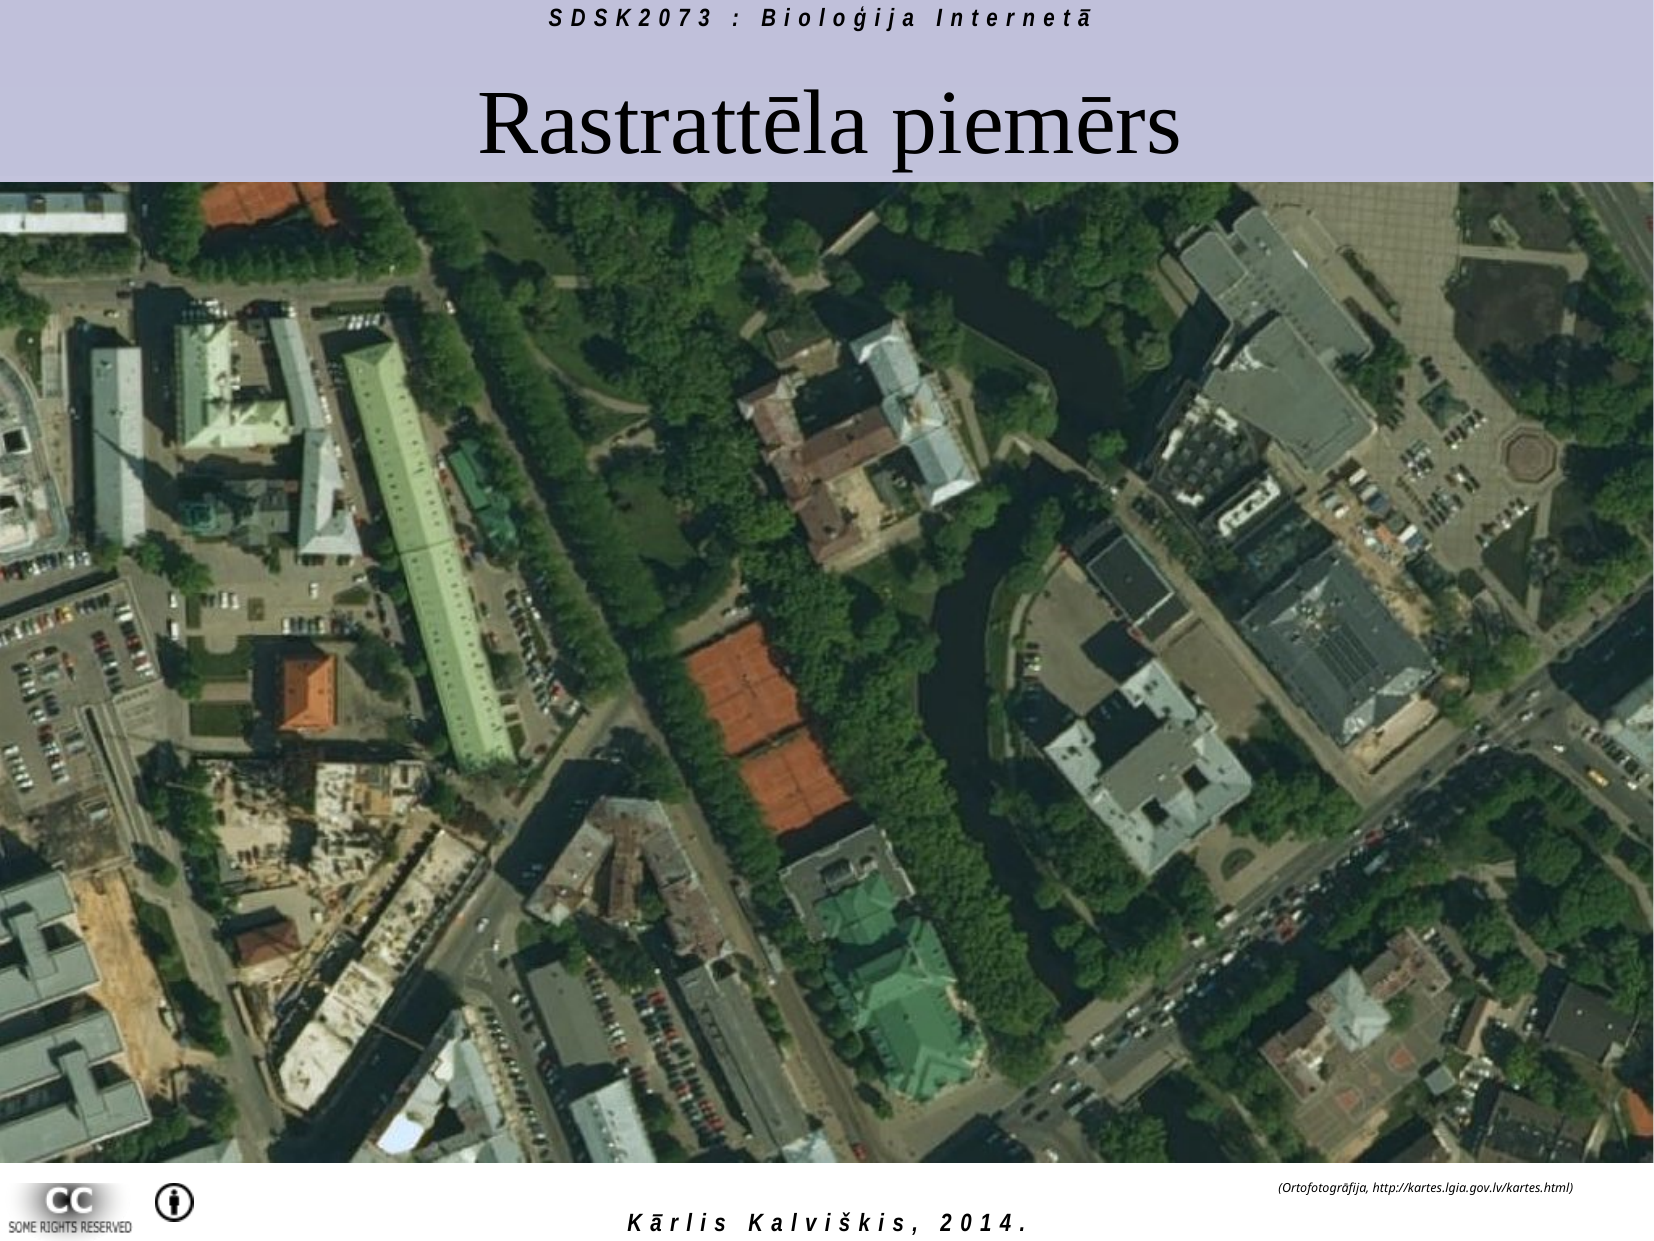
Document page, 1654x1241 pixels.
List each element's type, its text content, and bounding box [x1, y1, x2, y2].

title Rastrattēla piemērs [34, 61, 1626, 182]
picture [0, 0, 1654, 1241]
text_box (Ortofotogrāfija, http://kartes.lgia.gov.lv/kartes.html) [1278, 1180, 1579, 1195]
